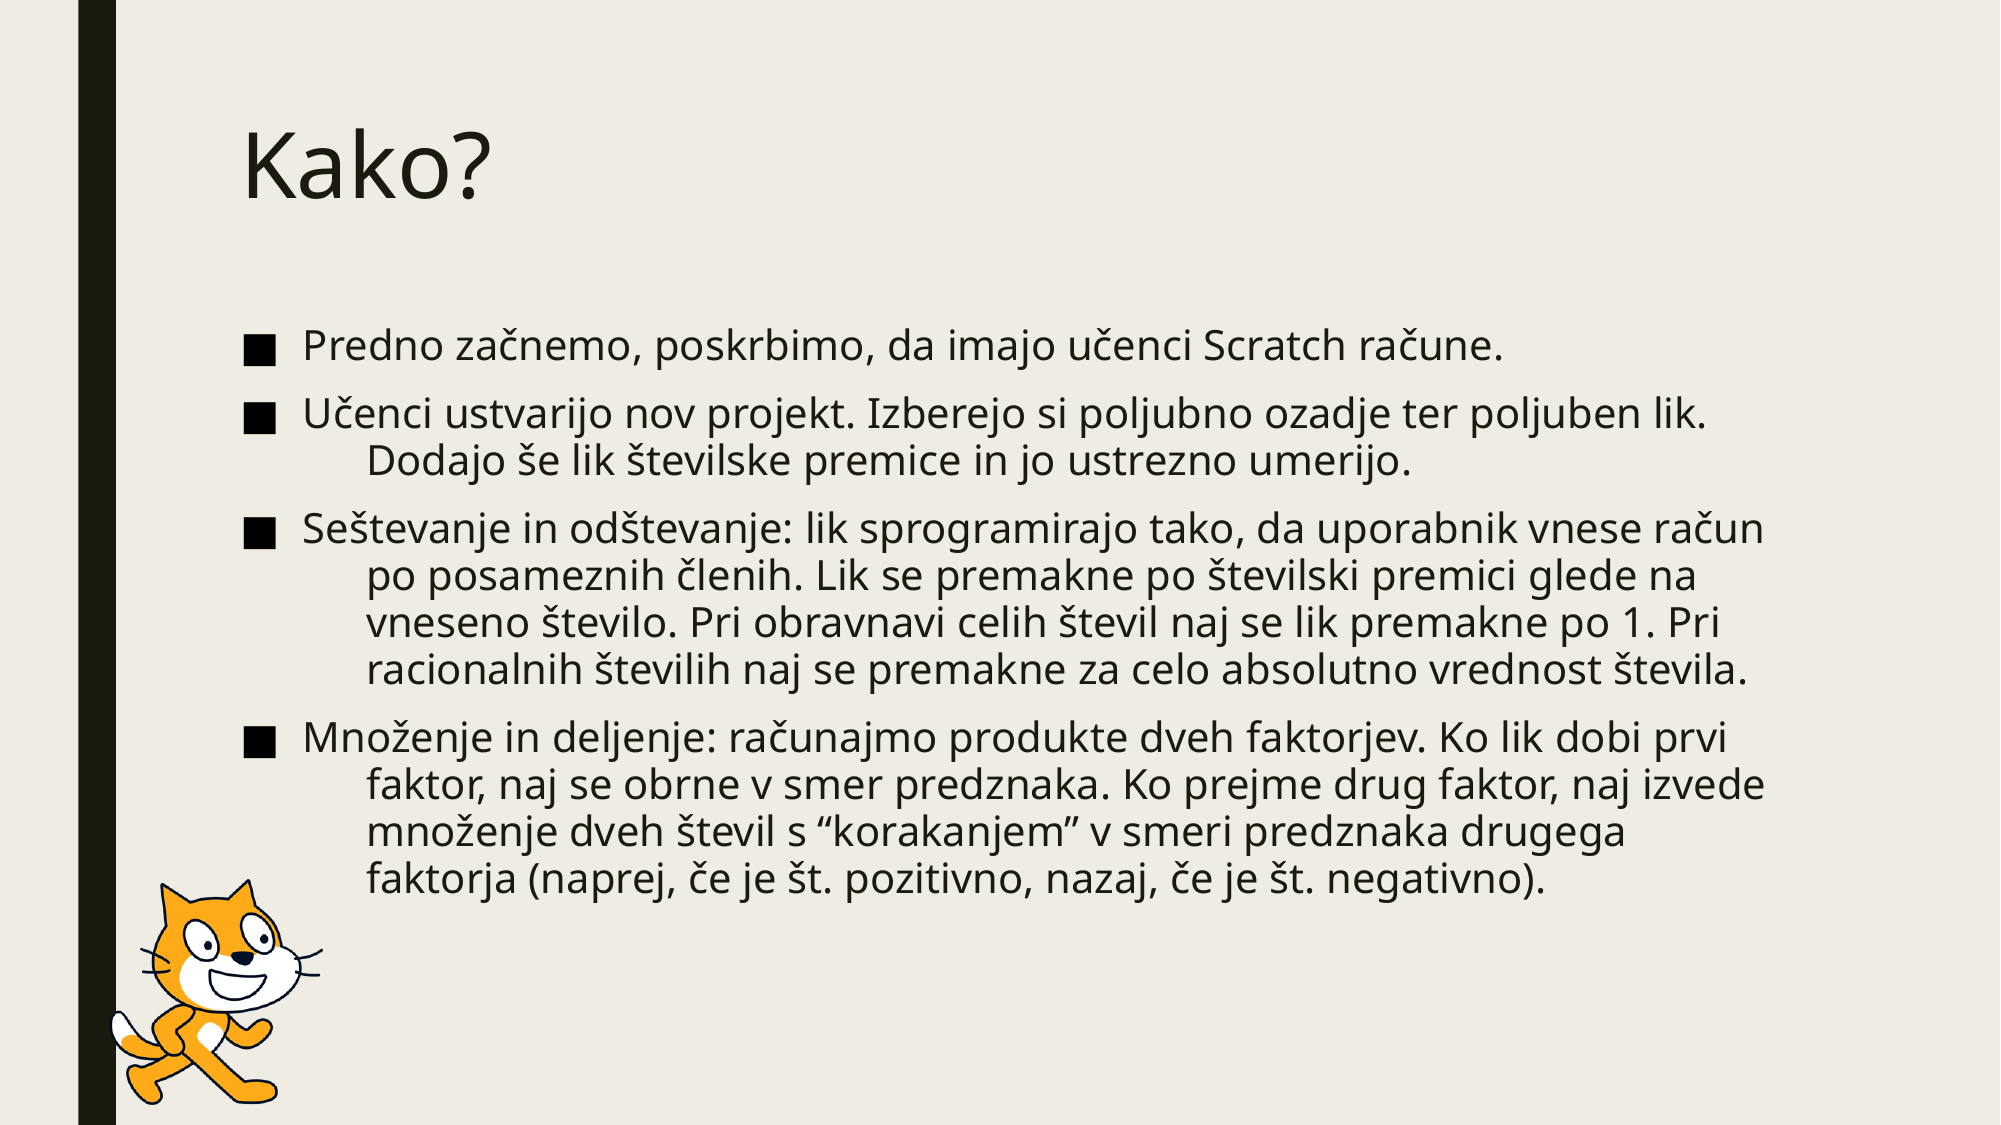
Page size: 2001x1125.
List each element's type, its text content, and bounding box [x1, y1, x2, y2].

list Predno začnemo, poskrbimo, da imajo učenci Scratch račune. Učenci ustvarijo nov projekt. Izberejo si poljubno ozadje ter poljuben lik. Dodajo še lik številske premice in jo ustrezno umerijo. Seštevanje in odštevanje: lik sprogramirajo tako, da uporabnik vnese račun po posameznih členih. Lik se premakne po številski premici glede na vneseno število. Pri obravnavi celih števil naj se lik premakne po 1. Pri racionalnih številih naj se premakne za celo absolutno vrednost števila. Množenje in deljenje: računajmo produkte dveh faktorjev. Ko lik dobi prvi faktor, naj se obrne v smer predznaka. Ko prejme drug faktor, naj izvede množenje dveh števil s “korakanjem” v smeri predznaka drugega faktorja (naprej, če je št. pozitivno, nazaj, če je št. negativno). [225, 315, 1801, 969]
picture [109, 879, 323, 1105]
title Kako? [225, 112, 1801, 315]
